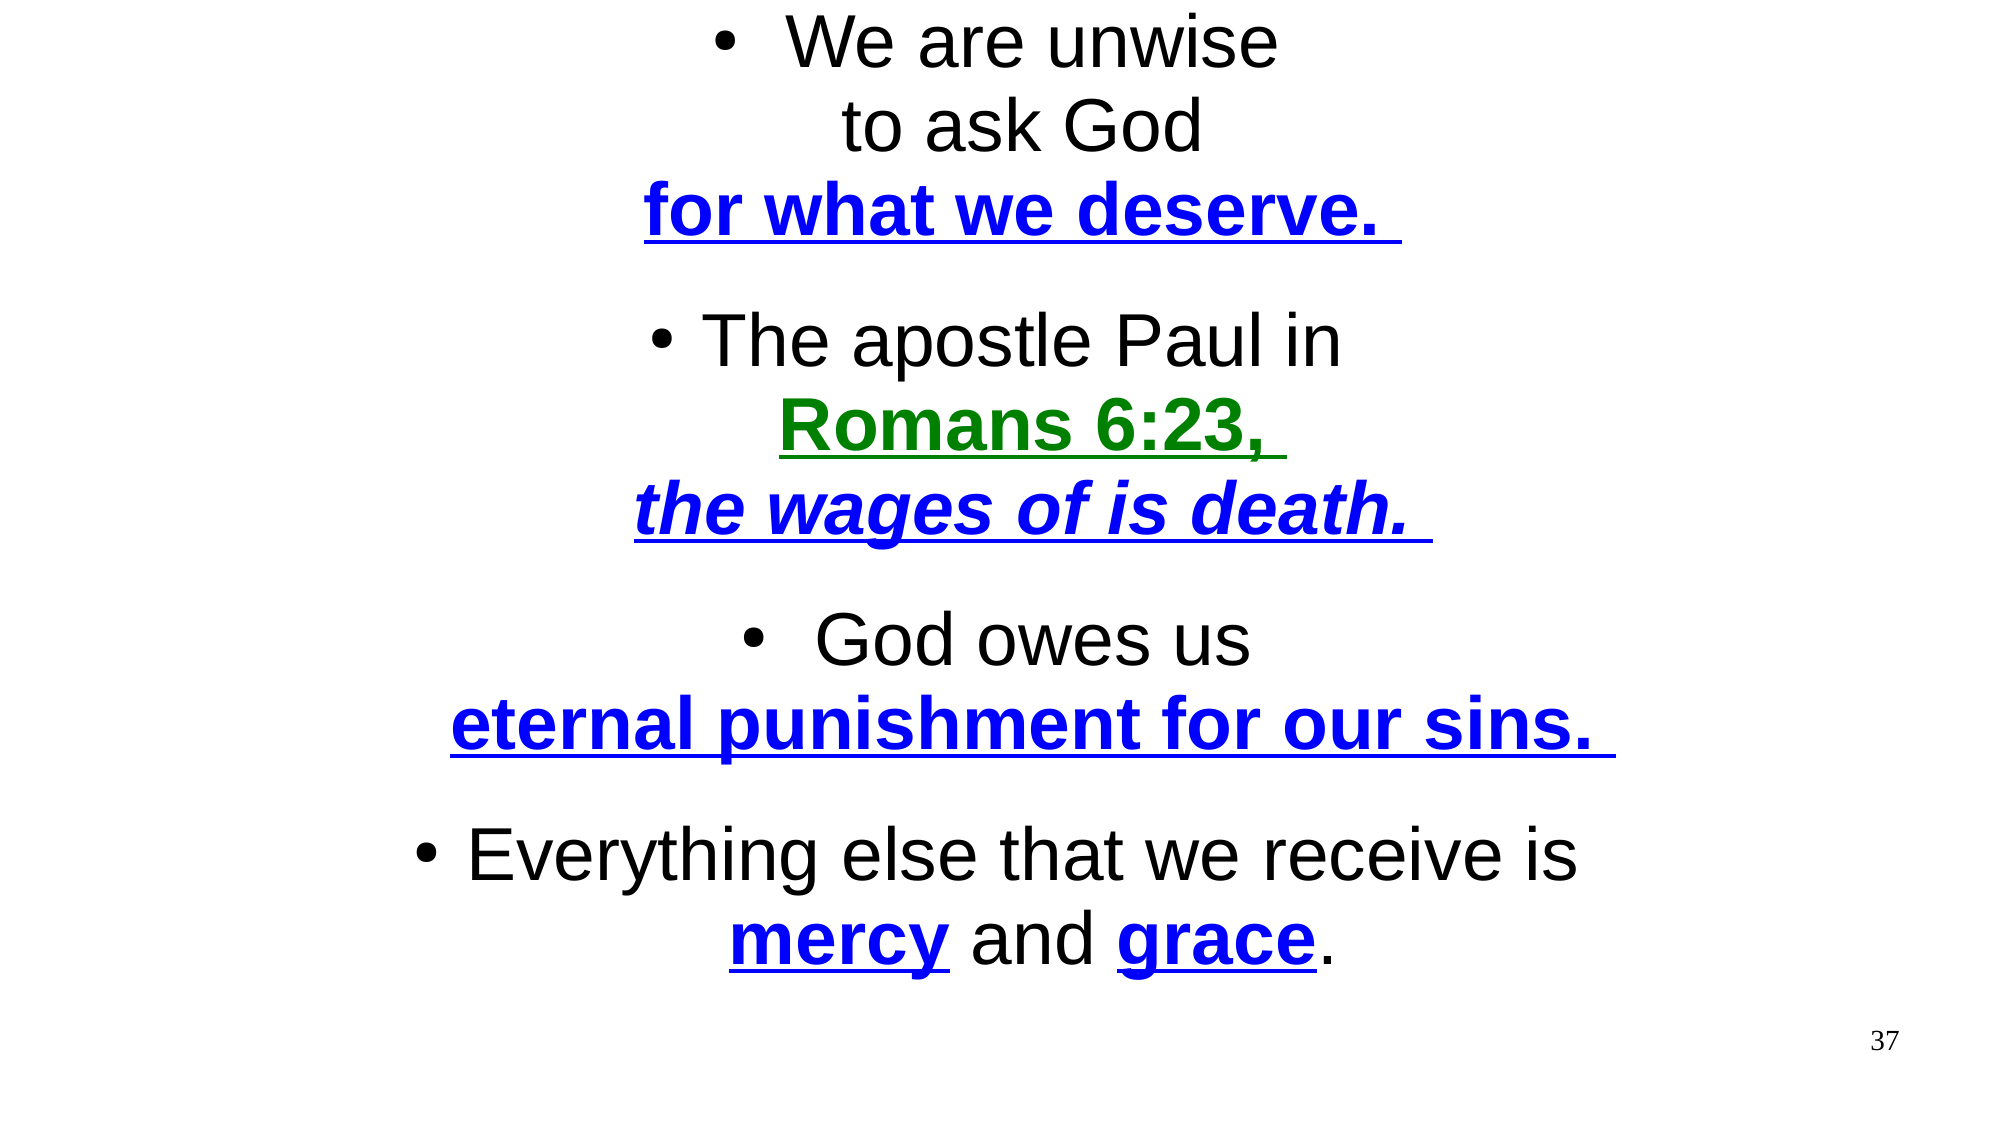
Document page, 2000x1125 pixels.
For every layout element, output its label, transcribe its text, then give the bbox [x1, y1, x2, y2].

list We are unwise to ask God for what we deserve. The apostle Paul in Romans 6:23, the wages of is death. God owes us eternal punishment for our sins. Everything else that we receive is mercy and grace. [0, 0, 1996, 1123]
